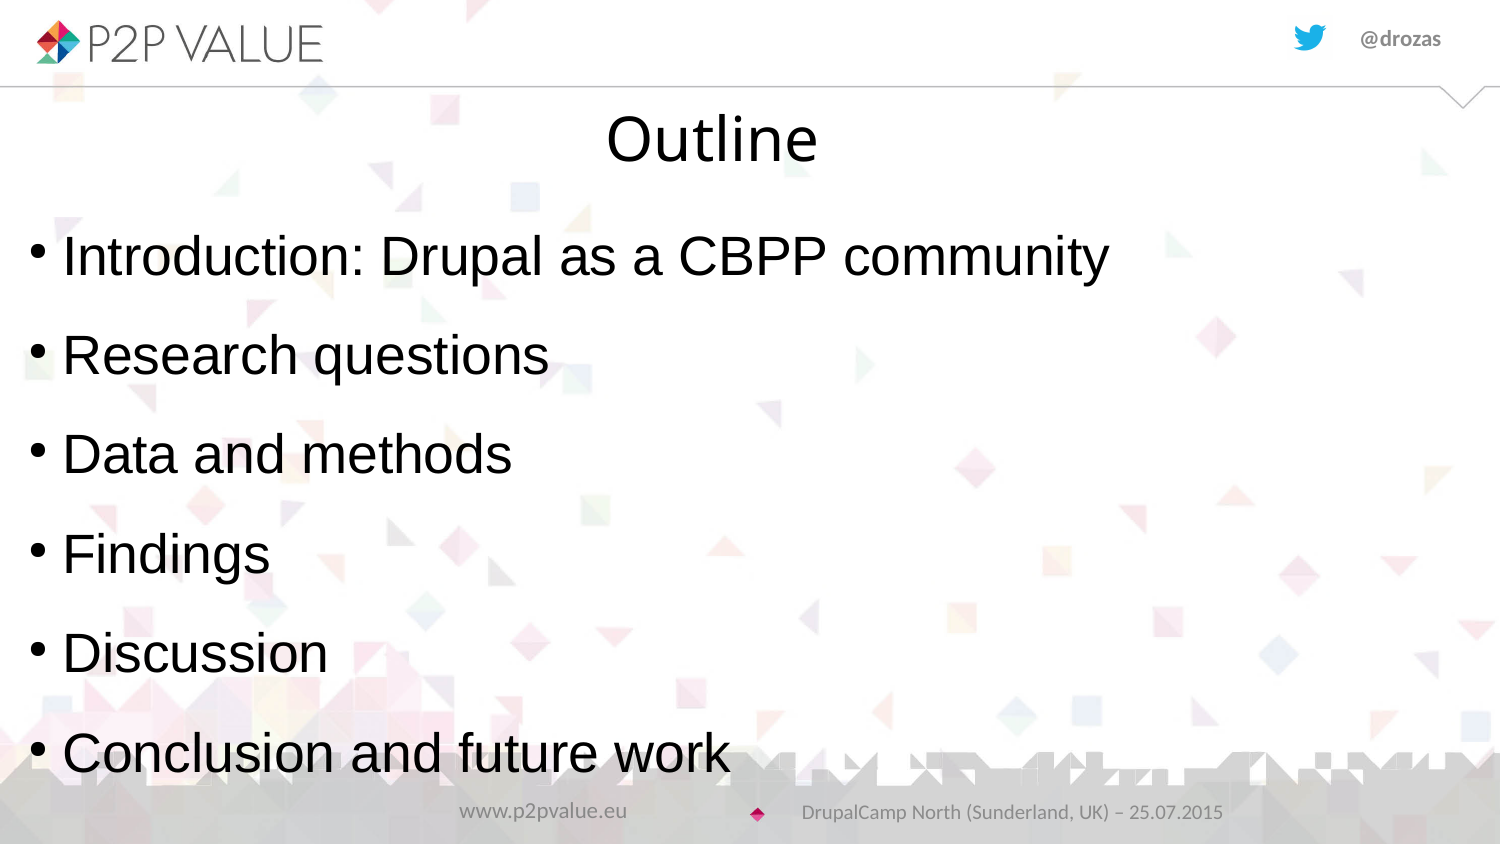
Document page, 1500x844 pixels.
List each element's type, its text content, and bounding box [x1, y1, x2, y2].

text_box DrupalCamp North (Sunderland, UK) – 25.07.2015 [788, 788, 1481, 834]
title Outline [60, 92, 1366, 180]
text_box @drozas [1333, 15, 1455, 60]
text_box www.p2pvalue.eu [453, 789, 672, 829]
picture [0, 0, 1500, 844]
subtitle Introduction: Drupal as a CBPP community Research questions Data and methods Findings Discussion Conclusion and future work [15, 180, 1496, 796]
